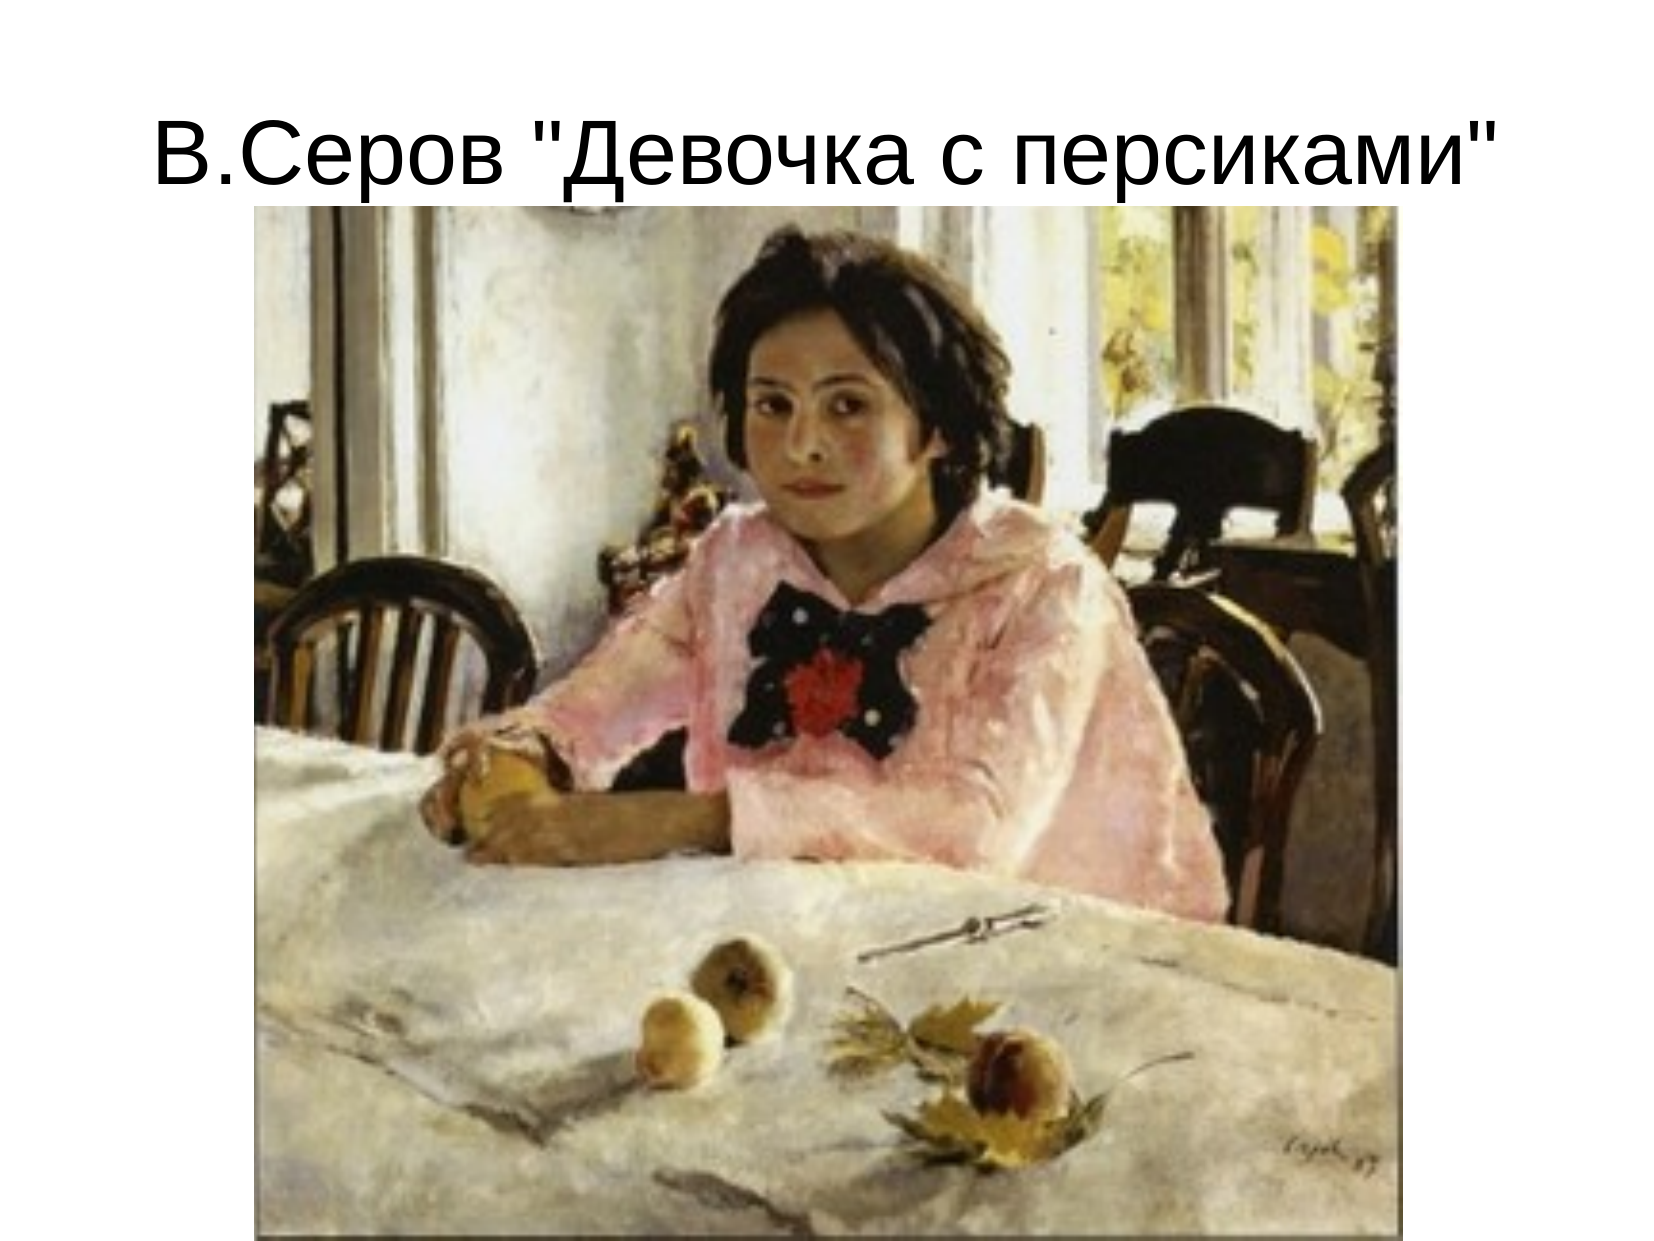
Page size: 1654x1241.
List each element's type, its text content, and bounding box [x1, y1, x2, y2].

picture [254, 206, 1403, 1241]
title В.Серов "Девочка с персиками" [82, 49, 1571, 257]
